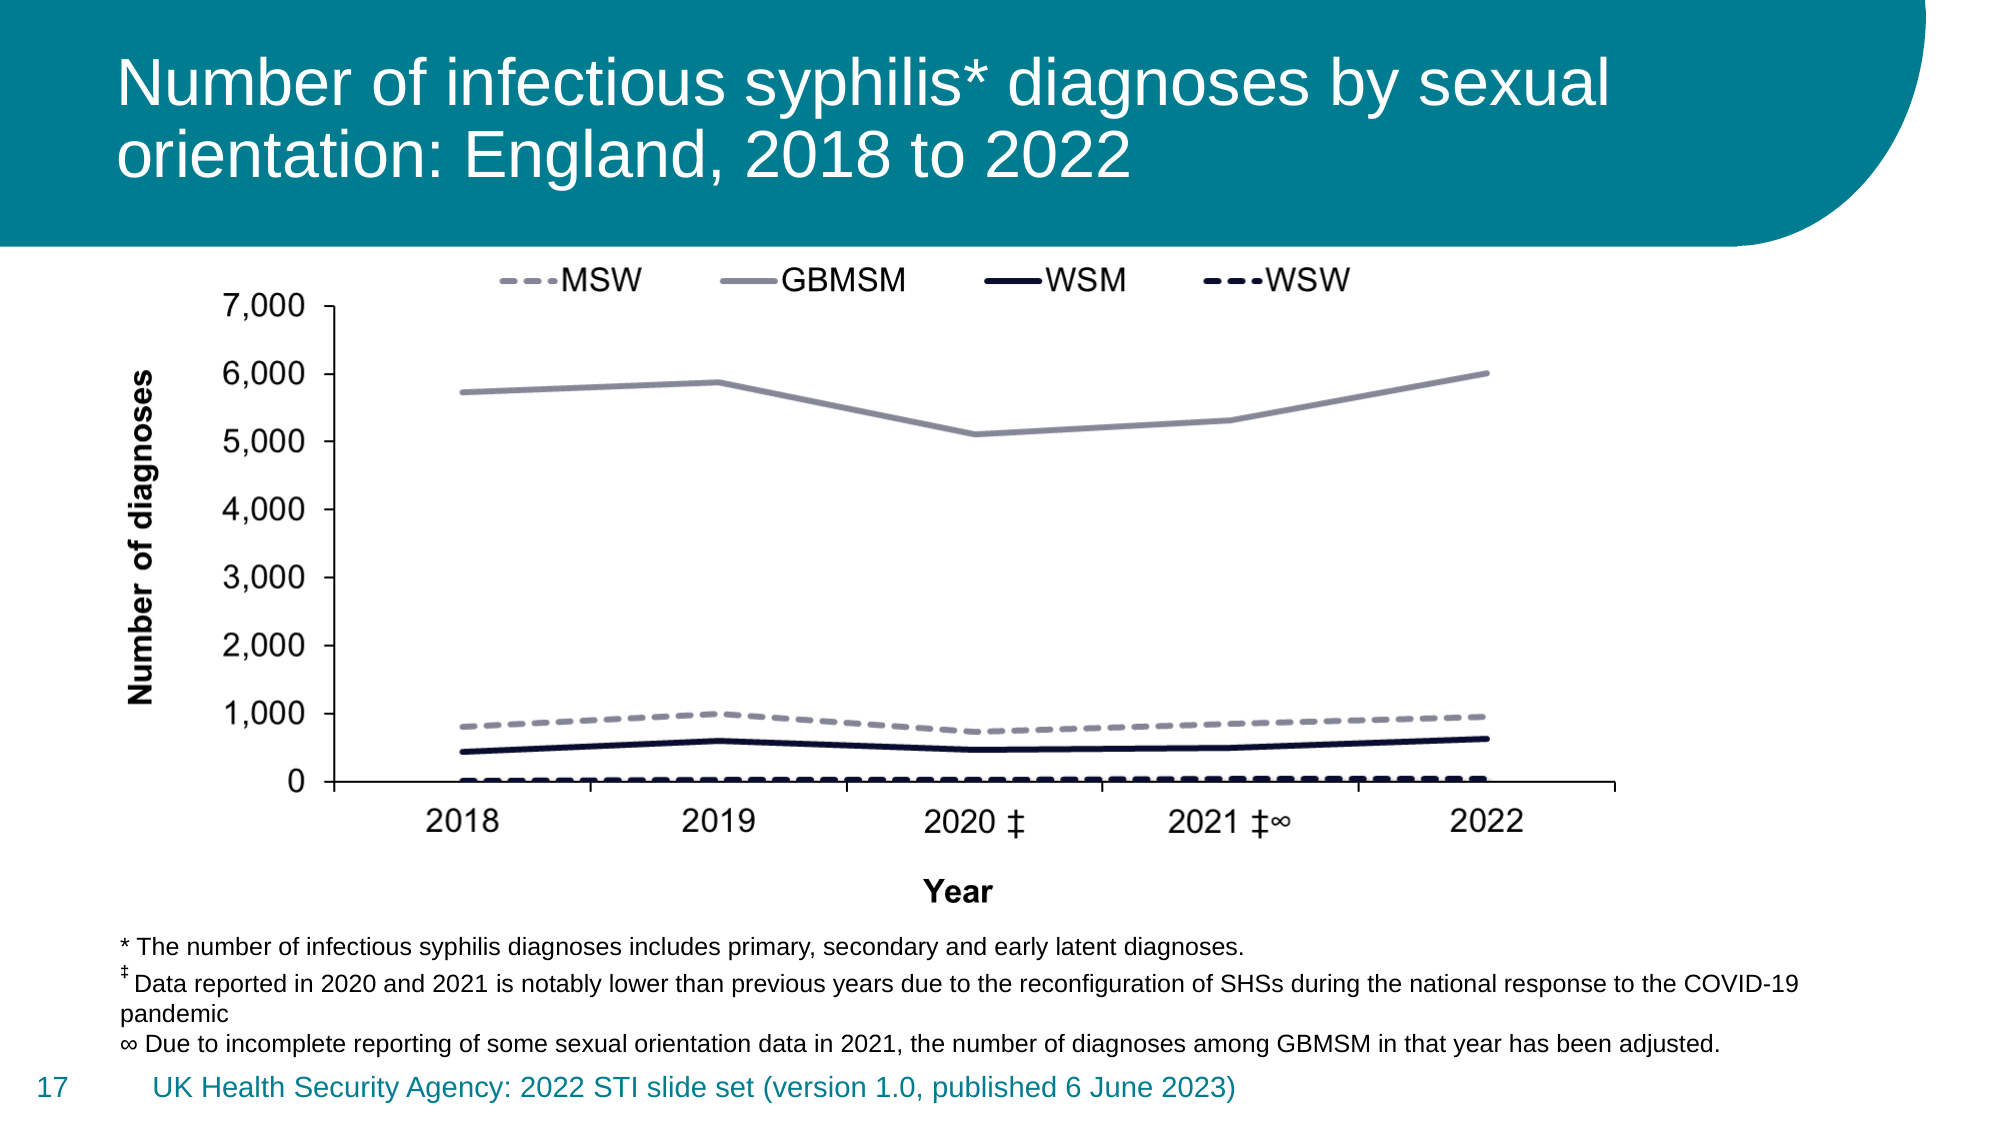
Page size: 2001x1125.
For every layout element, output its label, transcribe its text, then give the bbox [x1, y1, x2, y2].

text_box [21, 1056, 120, 1117]
text_box UK Health Security Agency: 2022 STI slide set (version 1.0, published 6 June 2023) [137, 1060, 1780, 1116]
text_box * The number of infectious syphilis diagnoses includes primary, secondary and early latent diagnoses. ‡ Data reported in 2020 and 2021 is notably lower than previous years due to the reconfiguration of SHSs during the national response to the COVID-19 pandemic ∞ Due to incomplete reporting of some sexual orientation data in 2021, the number of diagnoses among GBMSM in that year has been adjusted. [105, 922, 1849, 1060]
title Number of infectious syphilis* diagnoses by sexual orientation: England, 2018 to 2022 [101, 40, 1747, 201]
picture [117, 246, 1640, 914]
